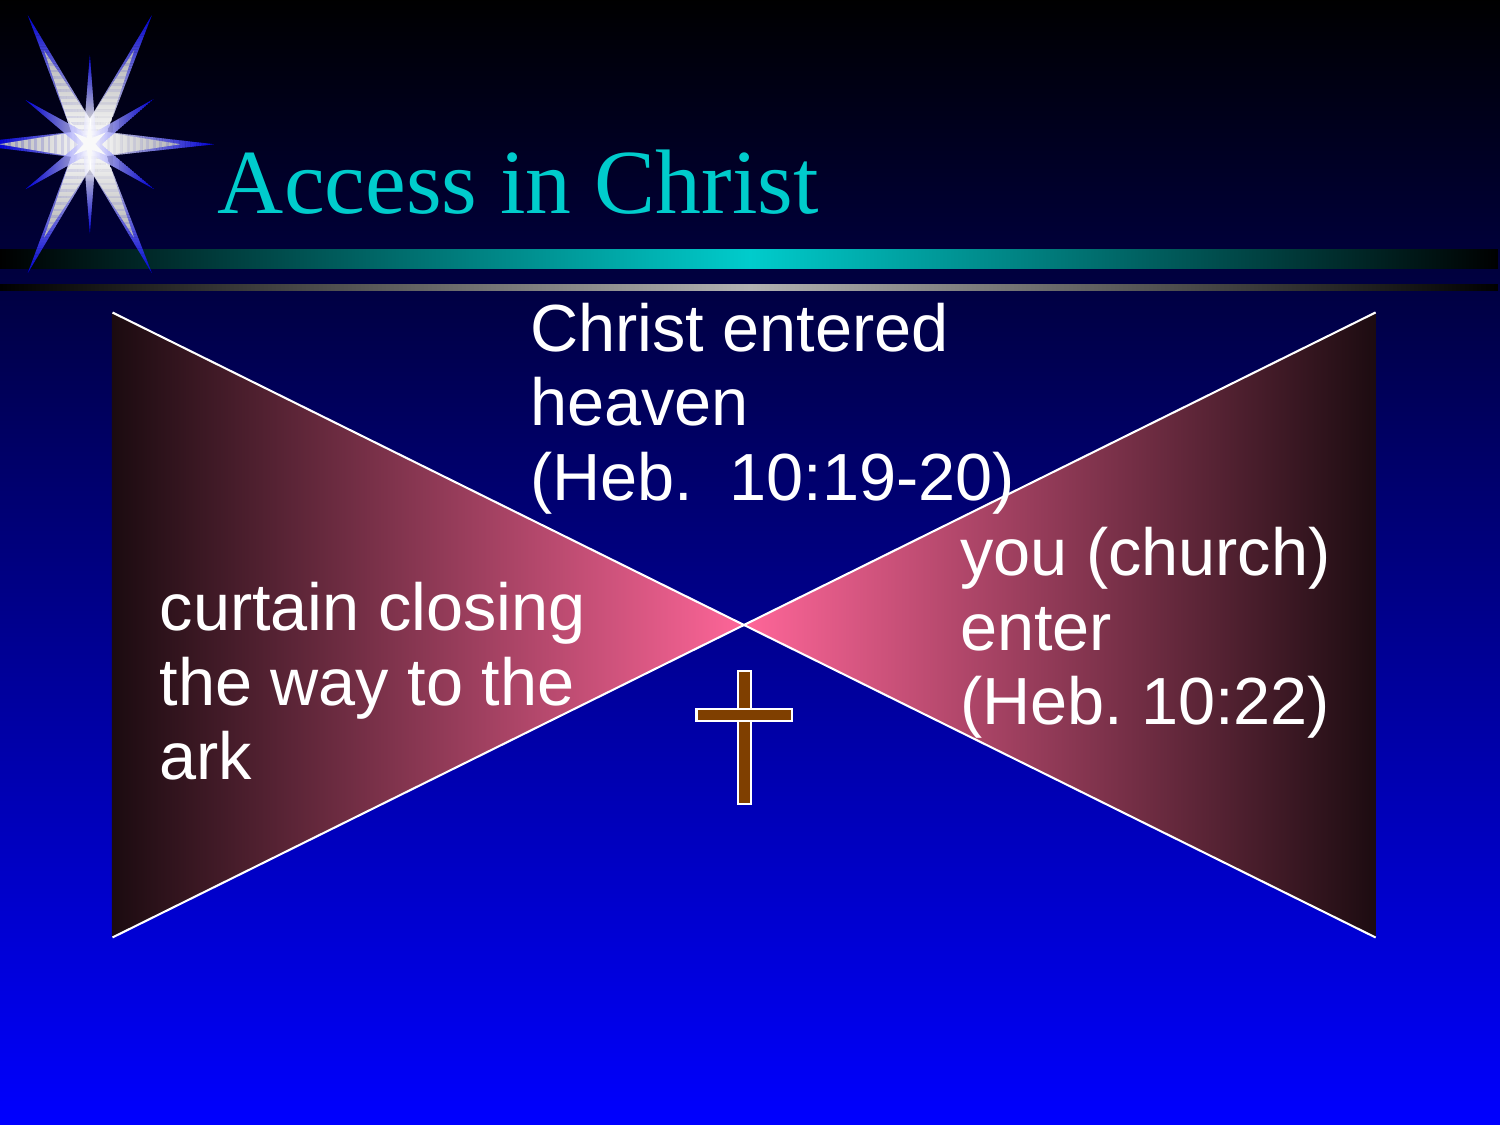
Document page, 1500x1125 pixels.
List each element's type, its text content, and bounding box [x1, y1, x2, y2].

text_box [111, 312, 612, 938]
text_box [632, 572, 739, 678]
text_box you (church) enter (Heb. 10:22) [945, 507, 1446, 747]
text_box [696, 671, 792, 804]
text_box [995, 747, 1376, 936]
title Access in Christ [203, 64, 1500, 301]
text_box curtain closing the way to the ark [144, 562, 632, 802]
text_box Christ entered heaven (Heb. 10:19-20) [515, 282, 1066, 523]
text_box [749, 528, 945, 722]
text_box [1066, 314, 1376, 507]
